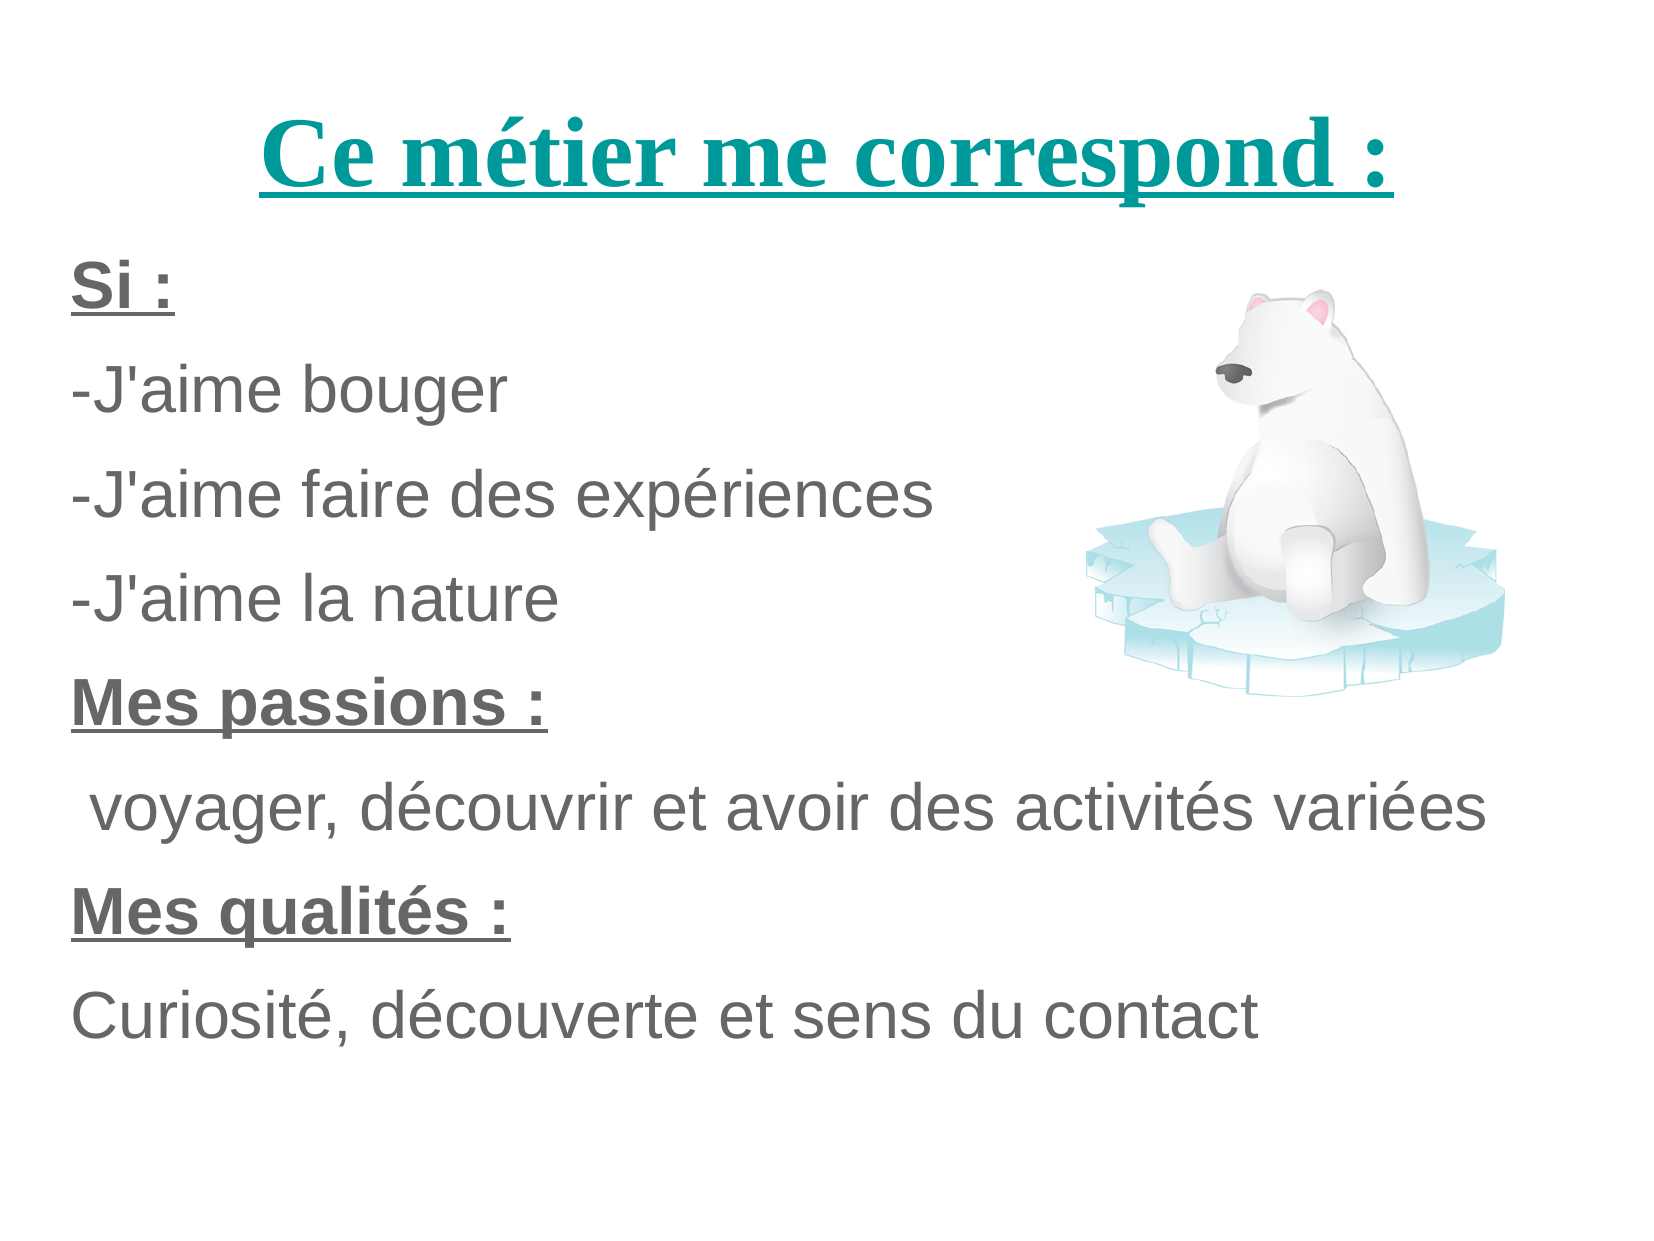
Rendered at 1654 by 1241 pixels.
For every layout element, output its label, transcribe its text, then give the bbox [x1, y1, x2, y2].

title Ce métier me correspond : [82, 49, 1571, 248]
list Si : -J'aime bouger -J'aime faire des expériences -J'aime la nature Mes passions : voyager, découvrir et avoir des activités variées Mes qualités : Curiosité, découverte et sens du contact [70, 248, 1654, 1063]
picture [1086, 285, 1505, 697]
